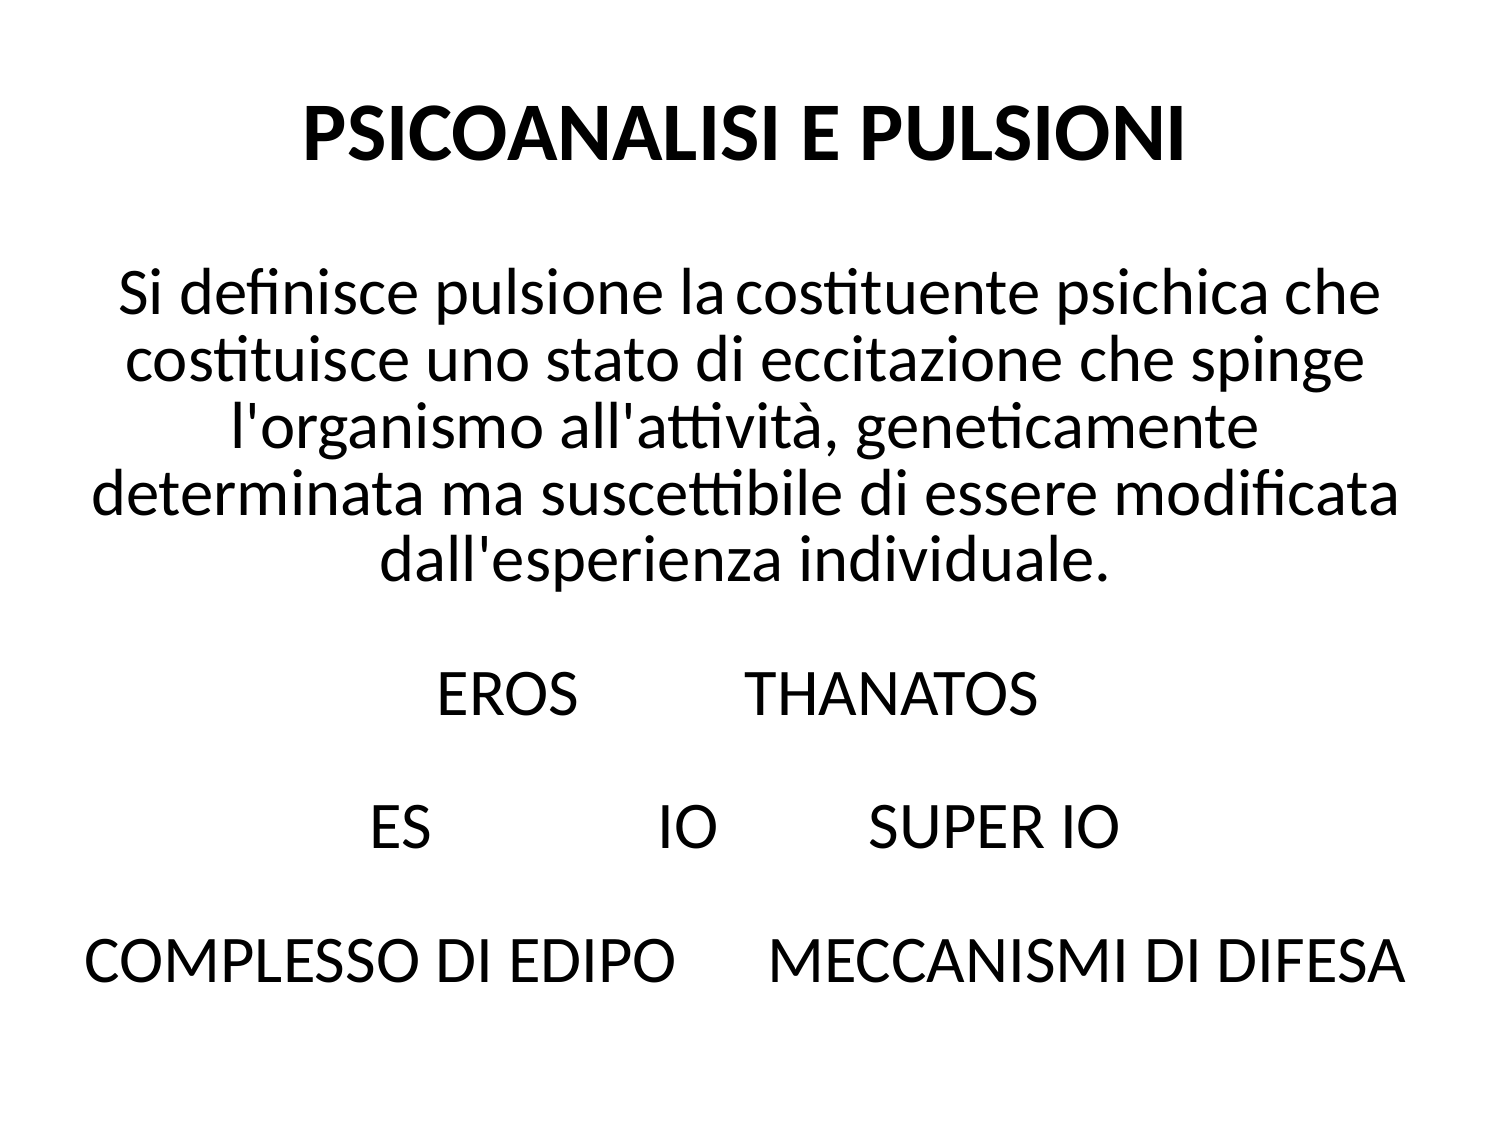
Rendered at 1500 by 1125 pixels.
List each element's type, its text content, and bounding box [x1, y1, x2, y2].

title PSICOANALISI E PULSIONI Si definisce pulsione la costituente psichica che costituisce uno stato di eccitazione che spinge l'organismo all'attività, geneticamente determinata ma suscettibile di essere modificata dall'esperienza individuale. EROS THANATOS ES IO SUPER IO COMPLESSO DI EDIPO MECCANISMI DI DIFESA [70, 0, 1421, 1099]
